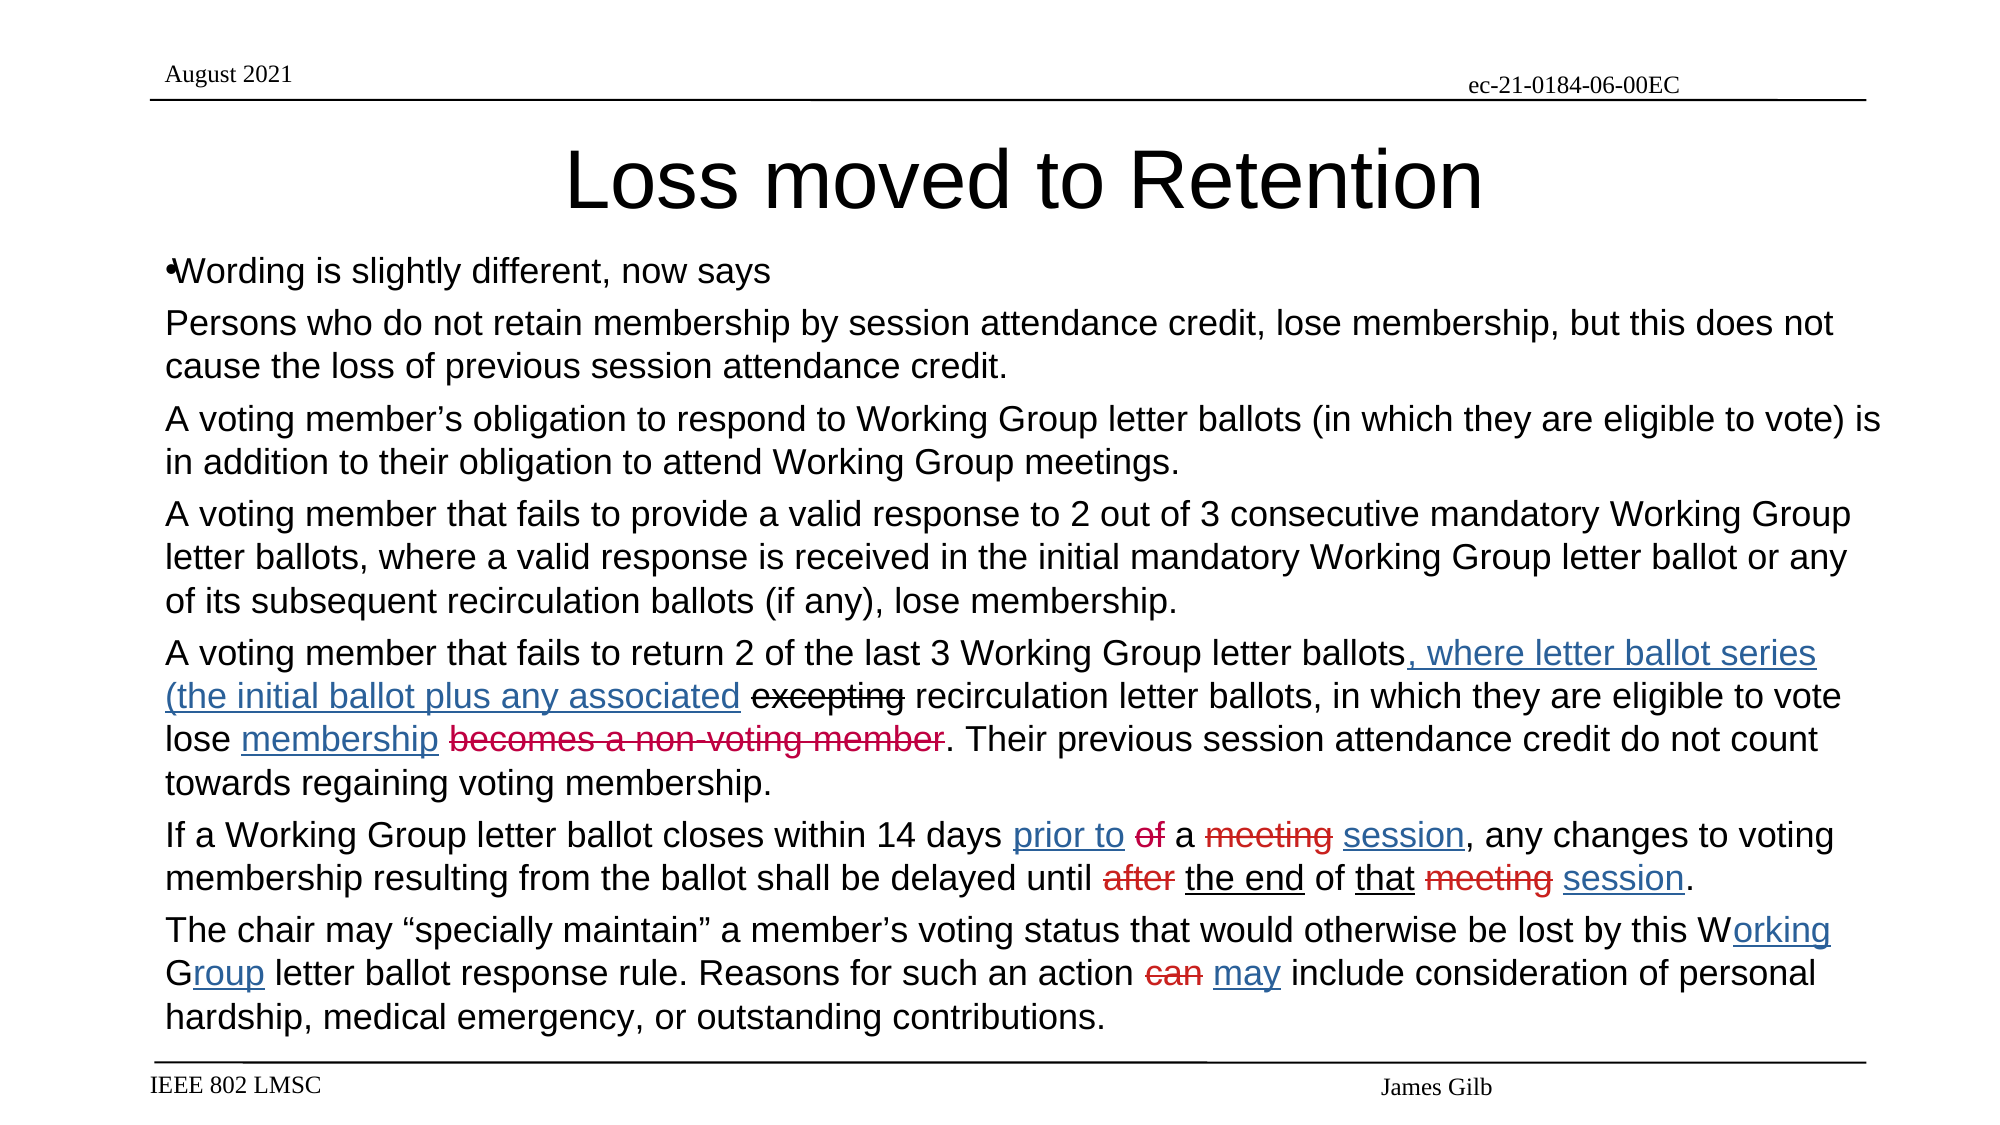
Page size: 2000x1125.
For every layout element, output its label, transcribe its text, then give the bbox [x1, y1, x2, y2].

title Loss moved to Retention [149, 112, 1900, 238]
list Wording is slightly different, now says Persons who do not retain membership by session attendance credit, lose membership, but this does not cause the loss of previous session attendance credit. A voting member’s obligation to respond to Working Group letter ballots (in which they are eligible to vote) is in addition to their obligation to attend Working Group meetings. A voting member that fails to provide a valid response to 2 out of 3 consecutive mandatory Working Group letter ballots, where a valid response is received in the initial mandatory Working Group letter ballot or any of its subsequent recirculation ballots (if any), lose membership. A voting member that fails to return 2 of the last 3 Working Group letter ballots, where letter ballot series (the initial ballot plus any associated excepting recirculation letter ballots, in which they are eligible to vote lose membership becomes a non-voting member. Their previous session attendance credit do not count towards regaining voting membership. If a Working Group letter ballot closes within 14 days prior to of a meeting session, any changes to voting membership resulting from the ballot shall be delayed until after the end of that meeting session. The chair may “specially maintain” a member’s voting status that would otherwise be lost by this Working Group letter ballot response rule. Reasons for such an action can may include consideration of personal hardship, medical emergency, or outstanding contributions. [150, 239, 1900, 1051]
